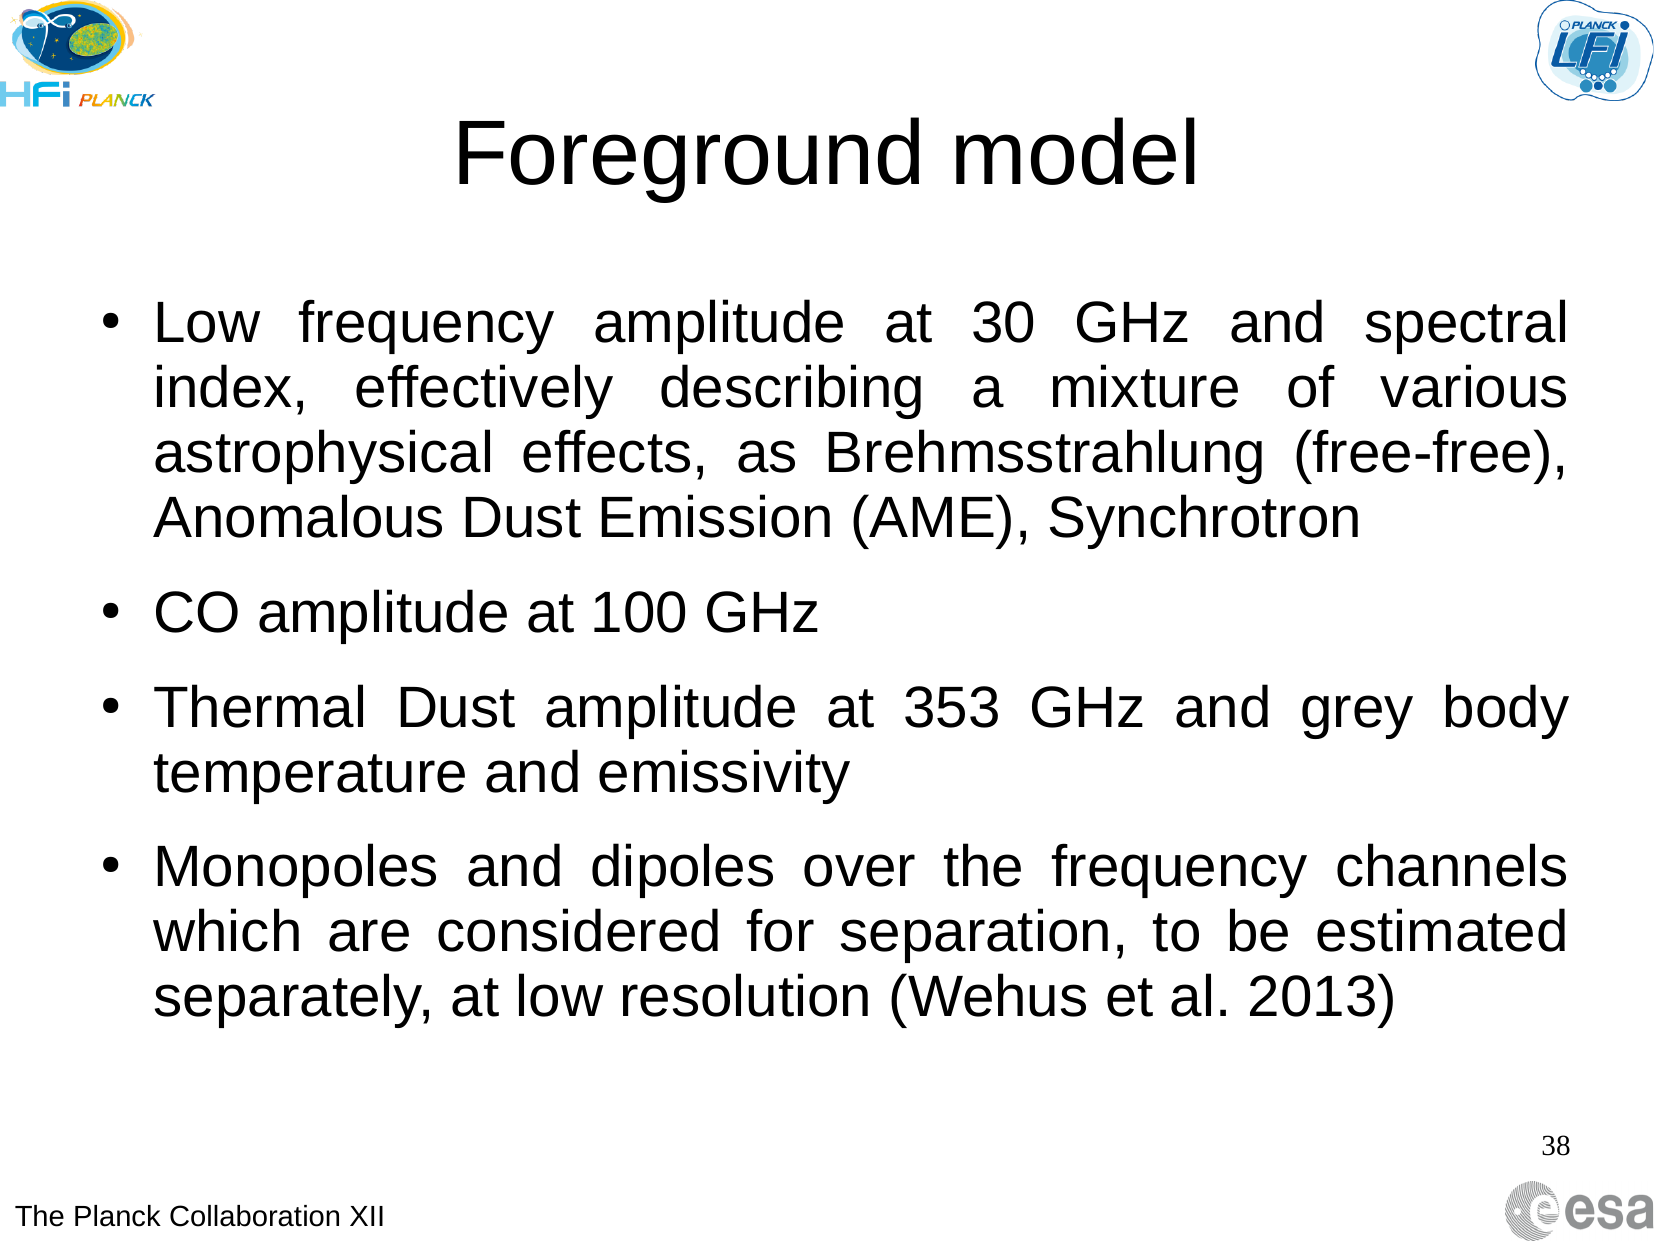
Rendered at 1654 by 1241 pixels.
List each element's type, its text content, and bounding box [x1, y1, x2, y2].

picture [0, 0, 156, 49]
list Low frequency amplitude at 30 GHz and spectral index, effectively describing a mixture of various astrophysical effects, as Brehmsstrahlung (free-free), Anomalous Dust Emission (AME), Synchrotron CO amplitude at 100 GHz Thermal Dust amplitude at 353 GHz and grey body temperature and emissivity Monopoles and dipoles over the frequency channels which are considered for separation, to be estimated separately, at low resolution (Wehus et al. 2013) [82, 290, 1571, 1030]
picture [1535, 0, 1654, 49]
picture [1505, 1181, 1654, 1241]
title Foreground model [0, 49, 1654, 257]
text_box The Planck Collaboration XII [0, 1192, 402, 1241]
